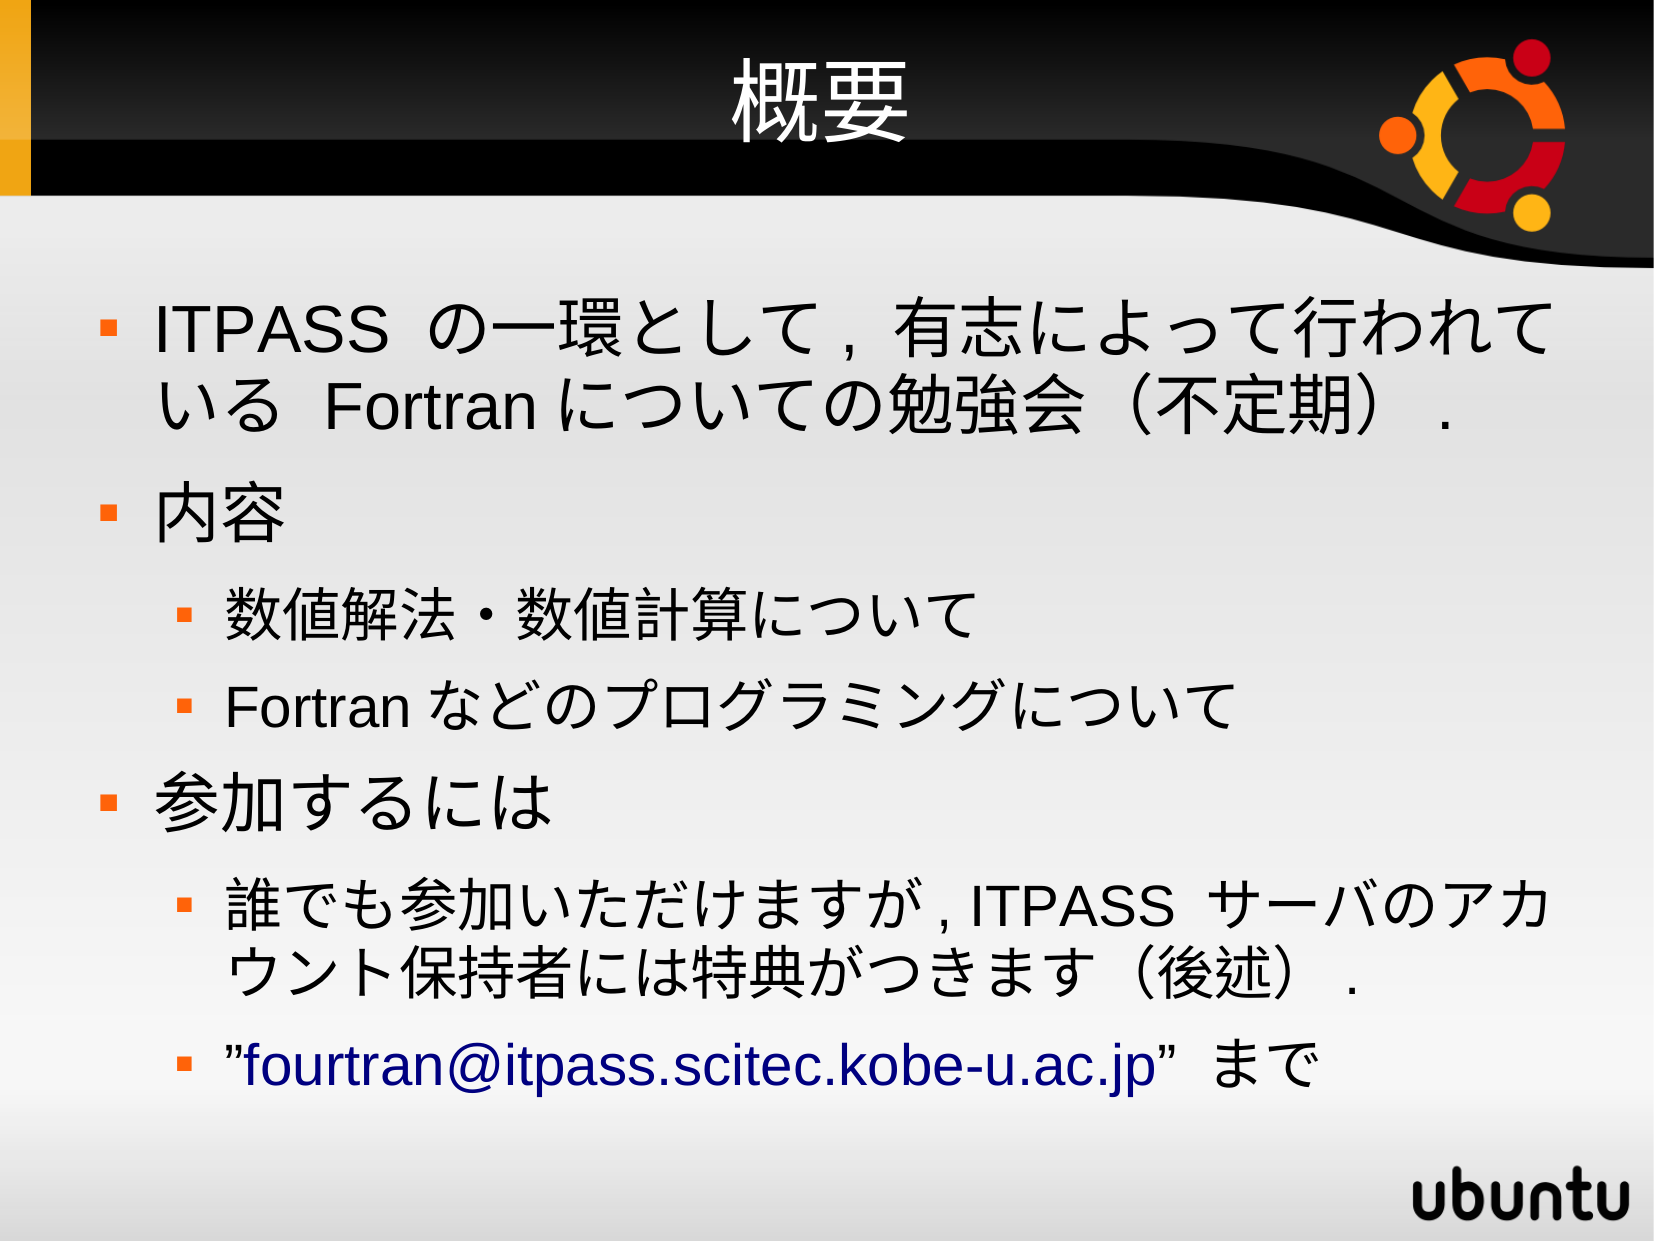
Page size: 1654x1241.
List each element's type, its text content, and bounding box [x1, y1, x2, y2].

title 概要 [76, 0, 1565, 208]
picture [0, 0, 1654, 1241]
list ITPASS の一環として, 有志によって行われている Fortranについての勉強会（不定期）. 内容 数値解法・数値計算について Fortranなどのプログラミングについて 参加するには 誰でも参加いただけますが, ITPASS サーバのアカウント保持者には特典がつきます（後述）. ”fourtran@itpass.scitec.kobe-u.ac.jp” まで [82, 290, 1571, 1141]
